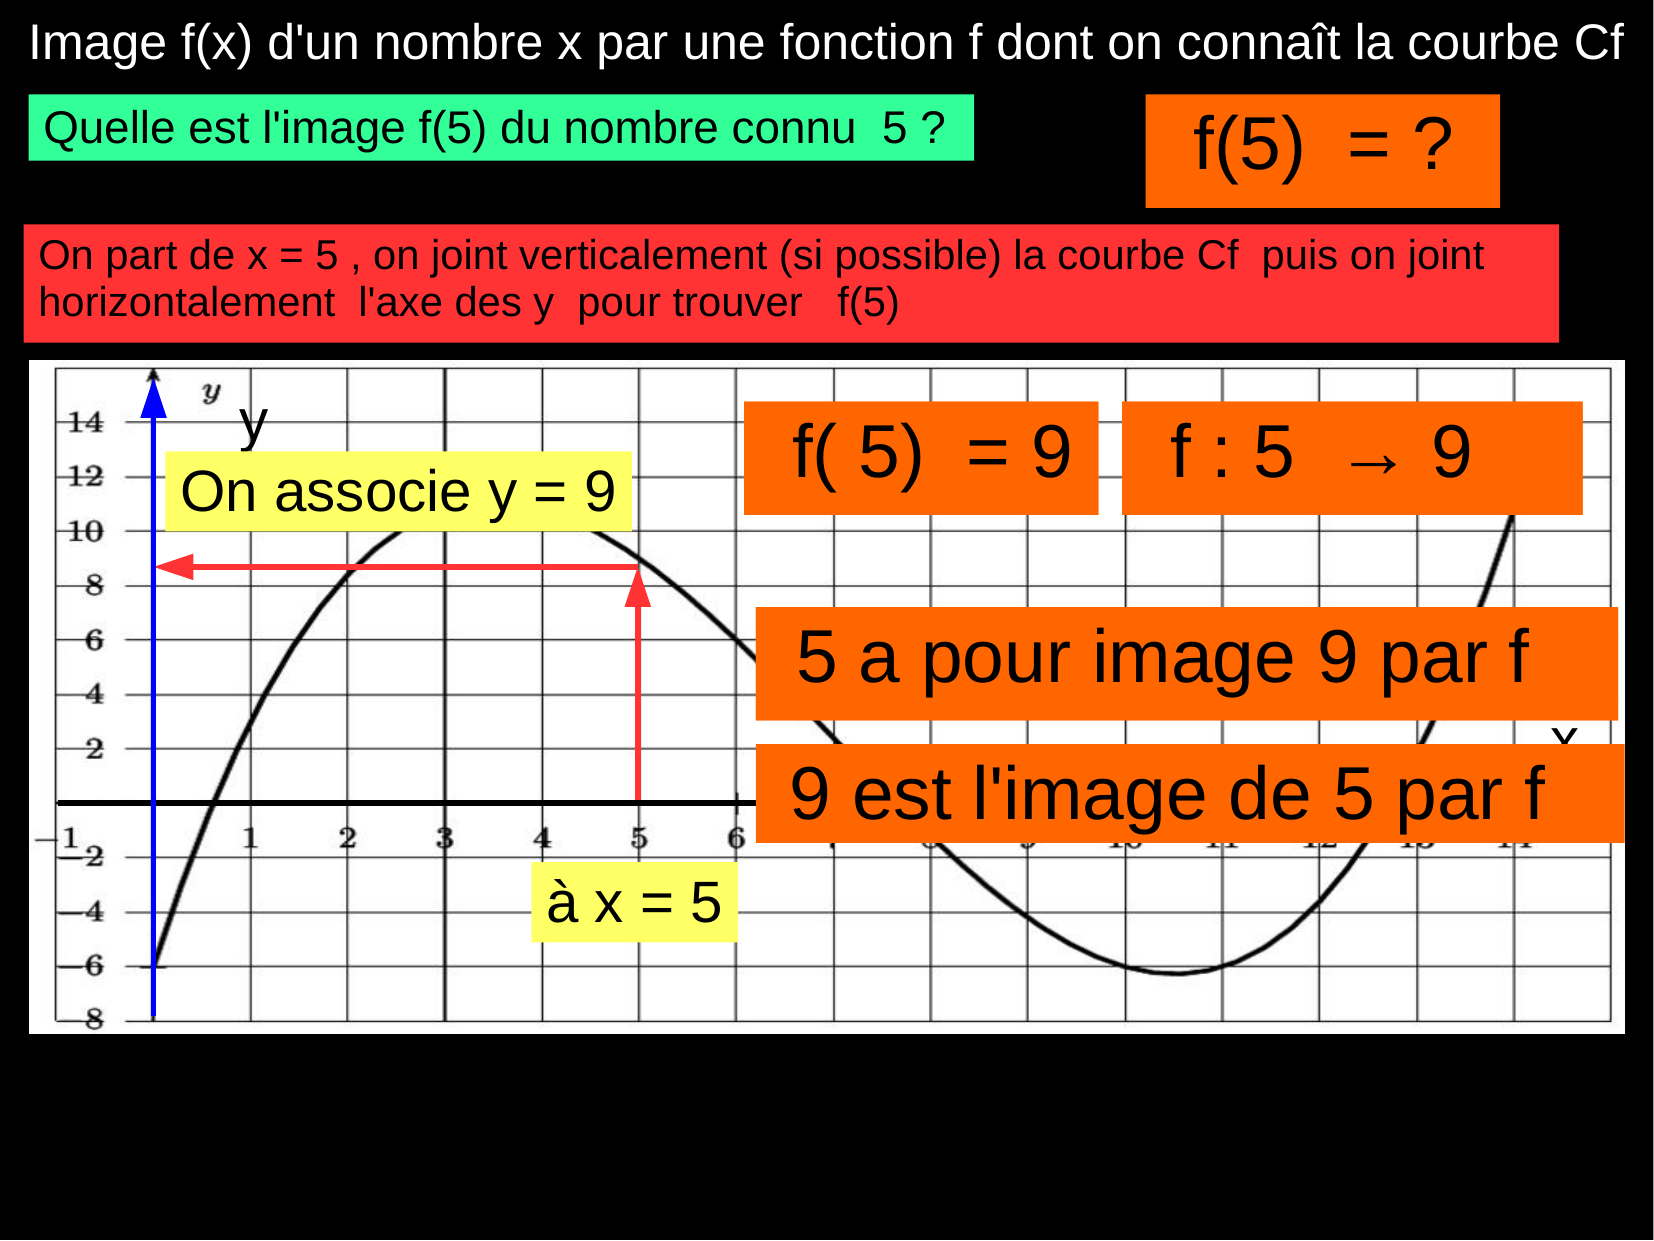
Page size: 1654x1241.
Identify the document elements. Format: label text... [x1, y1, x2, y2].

text_box y [224, 380, 284, 451]
text_box f(5) = ? [1145, 94, 1501, 208]
text_box 9 est l'image de 5 par f [762, 744, 1625, 843]
text_box à x = 5 [531, 862, 739, 943]
text_box 5 a pour image 9 par f [755, 607, 1619, 721]
text_box x [1535, 721, 1595, 744]
picture [156, 569, 636, 800]
text_box Quelle est l'image f(5) du nombre connu 5 ? [28, 94, 975, 161]
text_box ? est l'image de ? par f [755, 744, 762, 843]
text_box On associe y = 9 [165, 451, 632, 532]
text_box f : 5 → 9 [1122, 401, 1583, 515]
picture [29, 360, 1625, 1034]
text_box On part de x = 5 , on joint verticalement (si possible) la courbe Cf puis on joint horizontalement l'axe des y pour trouver f(5) [23, 224, 1560, 343]
title Image f(x) d'un nombre x par une fonction f dont on connaît la courbe Cf [23, 13, 1630, 71]
text_box f( 5) = 9 [744, 401, 1099, 515]
